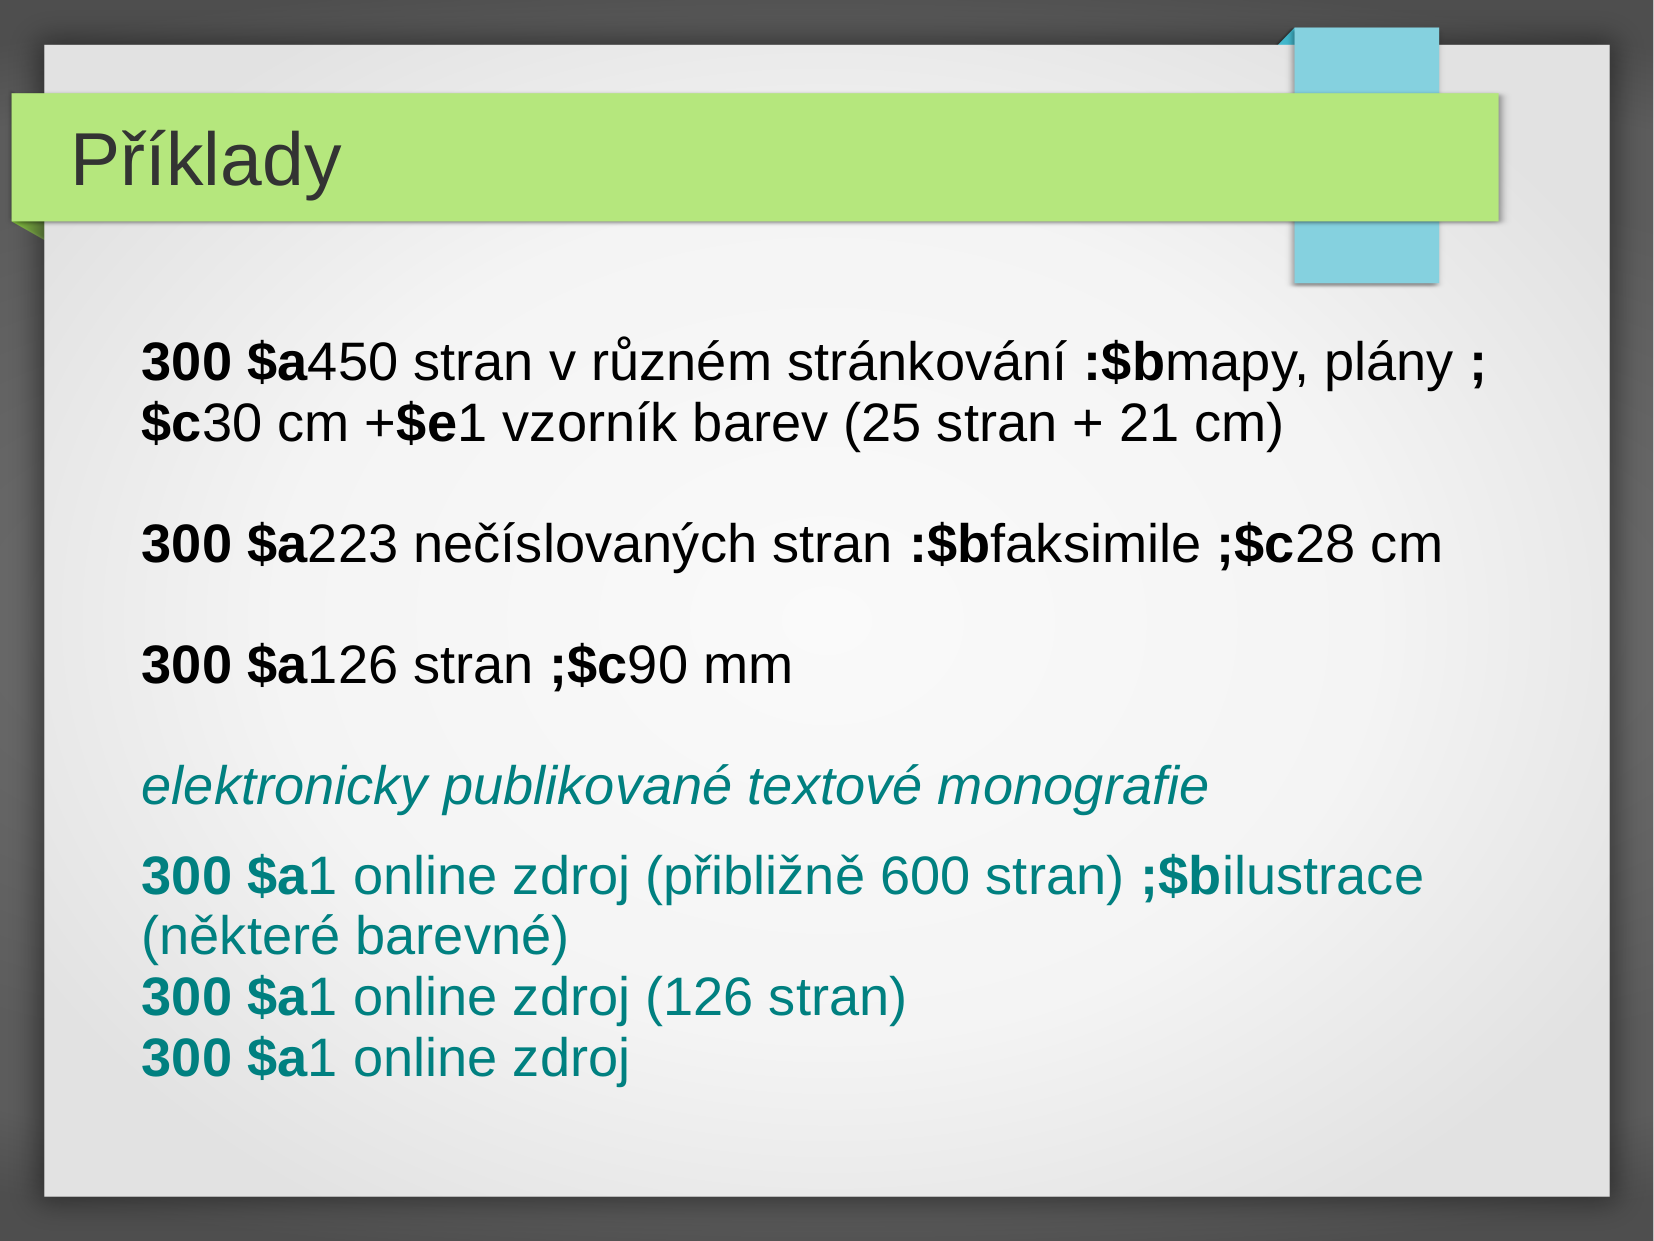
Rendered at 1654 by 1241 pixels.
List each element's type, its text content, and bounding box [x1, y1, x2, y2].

list 300 $a450 stran v různém stránkování :$bmapy, plány ;$c30 cm +$e1 vzorník barev (25 stran + 21 cm) 300 $a223 nečíslovaných stran :$bfaksimile ;$c28 cm 300 $a126 stran ;$c90 mm elektronicky publikované textové monografie 300 $a1 online zdroj (přibližně 600 stran) ;$bilustrace (některé barevné) 300 $a1 online zdroj (126 stran) 300 $a1 online zdroj [70, 331, 1526, 1170]
title Příklady [70, 106, 1229, 213]
picture [0, 0, 1654, 1241]
